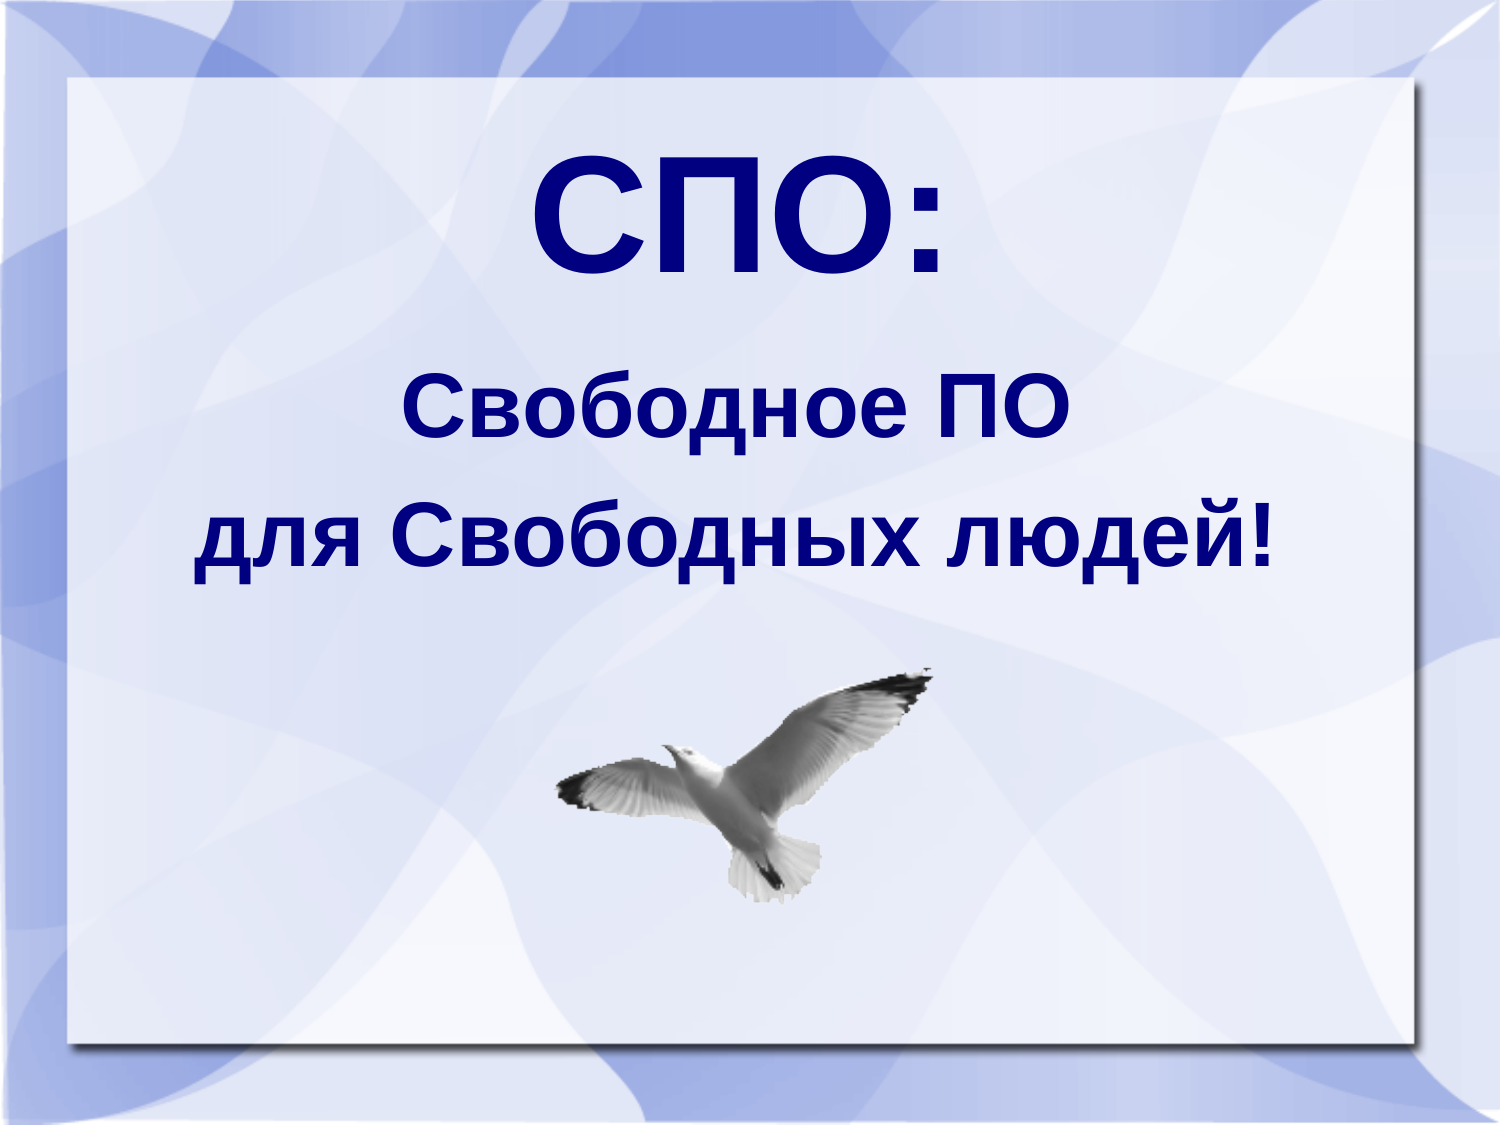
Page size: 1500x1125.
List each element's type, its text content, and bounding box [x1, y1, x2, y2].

title СПО: [82, 116, 1401, 311]
picture [0, 0, 1500, 1125]
list Свободное ПО для Свободных людей! [112, 252, 1345, 995]
